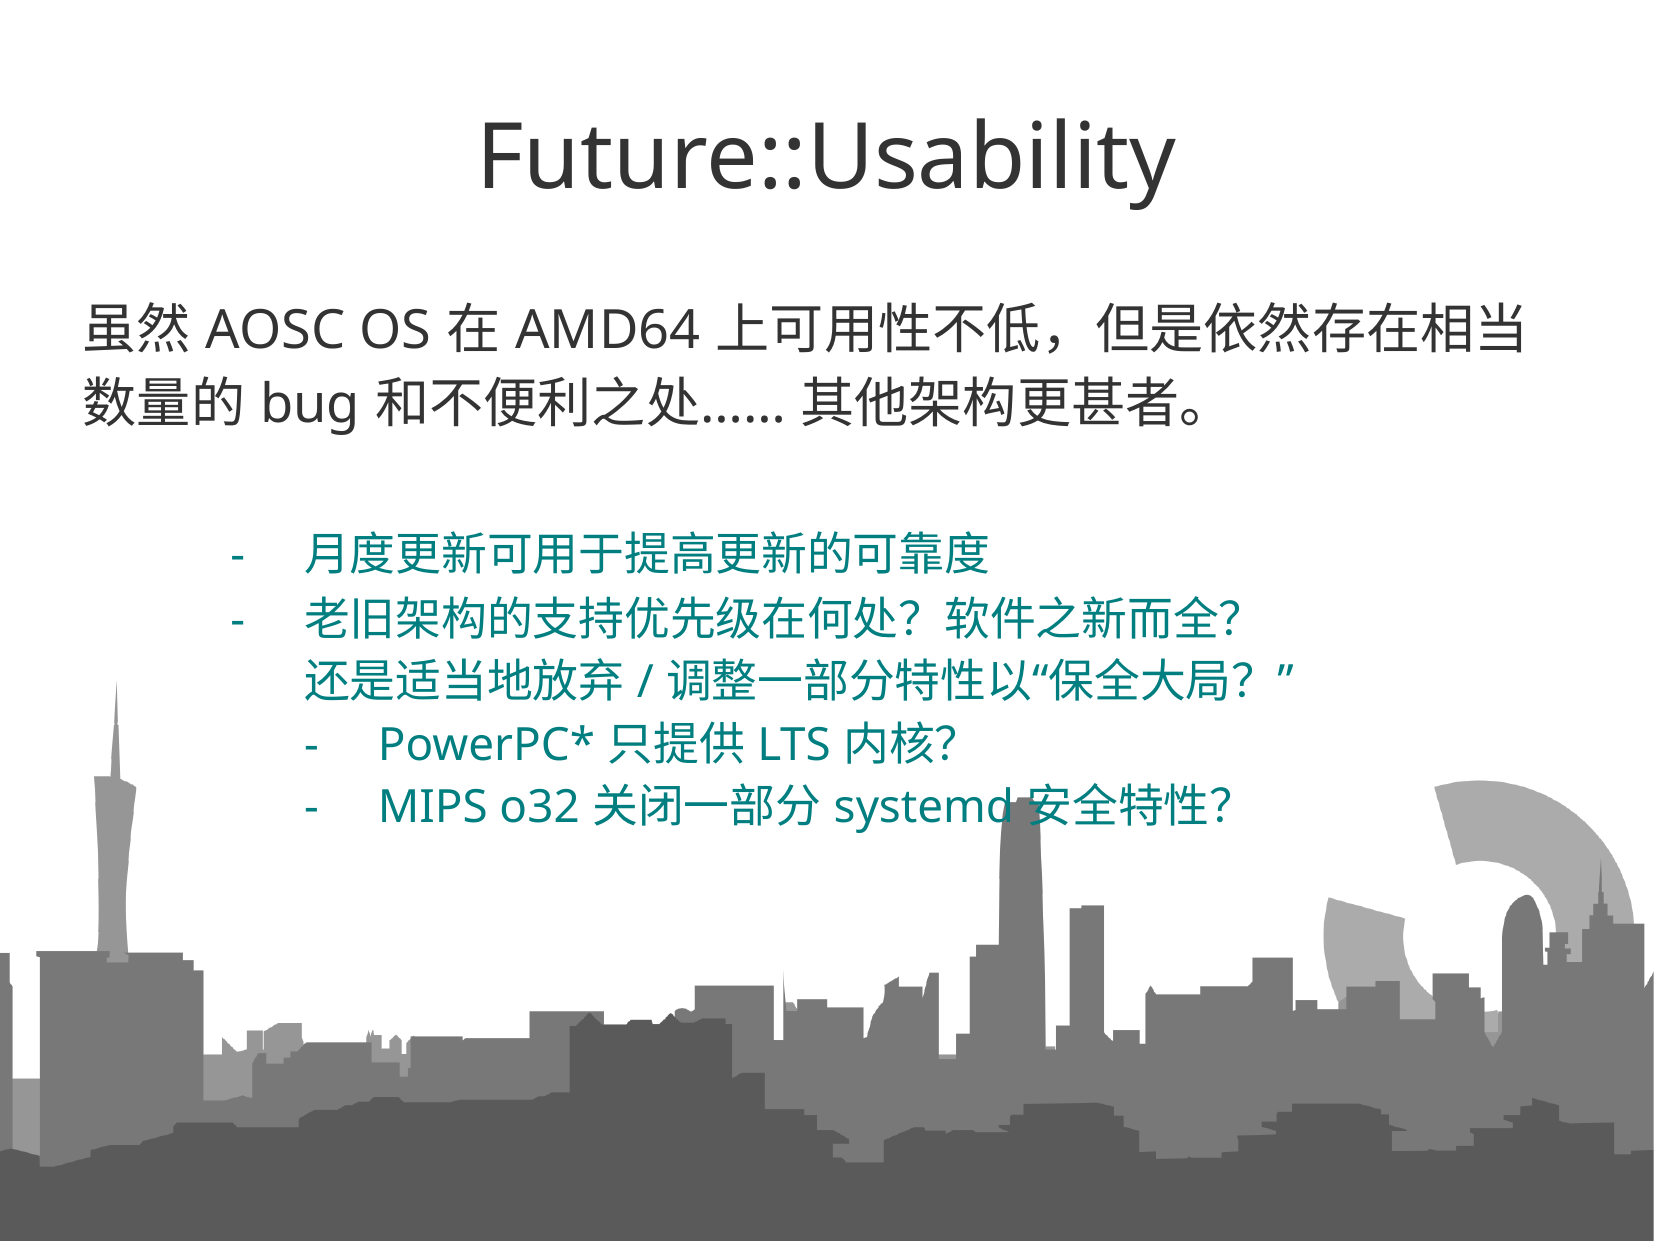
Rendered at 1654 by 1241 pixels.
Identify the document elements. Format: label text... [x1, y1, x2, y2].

list 虽然AOSC OS在AMD64上可用性不低，但是依然存在相当数量的bug和不便利之处…… 其他架构更甚者。 - 月度更新可用于提高更新的可靠度 - 老旧架构的支持优先级在何处？软件之新而全？ 还是适当地放弃/调整一部分特性以“保全大局？” - PowerPC*只提供LTS内核？ - MIPS o32关闭一部分systemd安全特性？ [82, 290, 1571, 1010]
title Future::Usability [82, 49, 1571, 257]
picture [0, 0, 1654, 1241]
